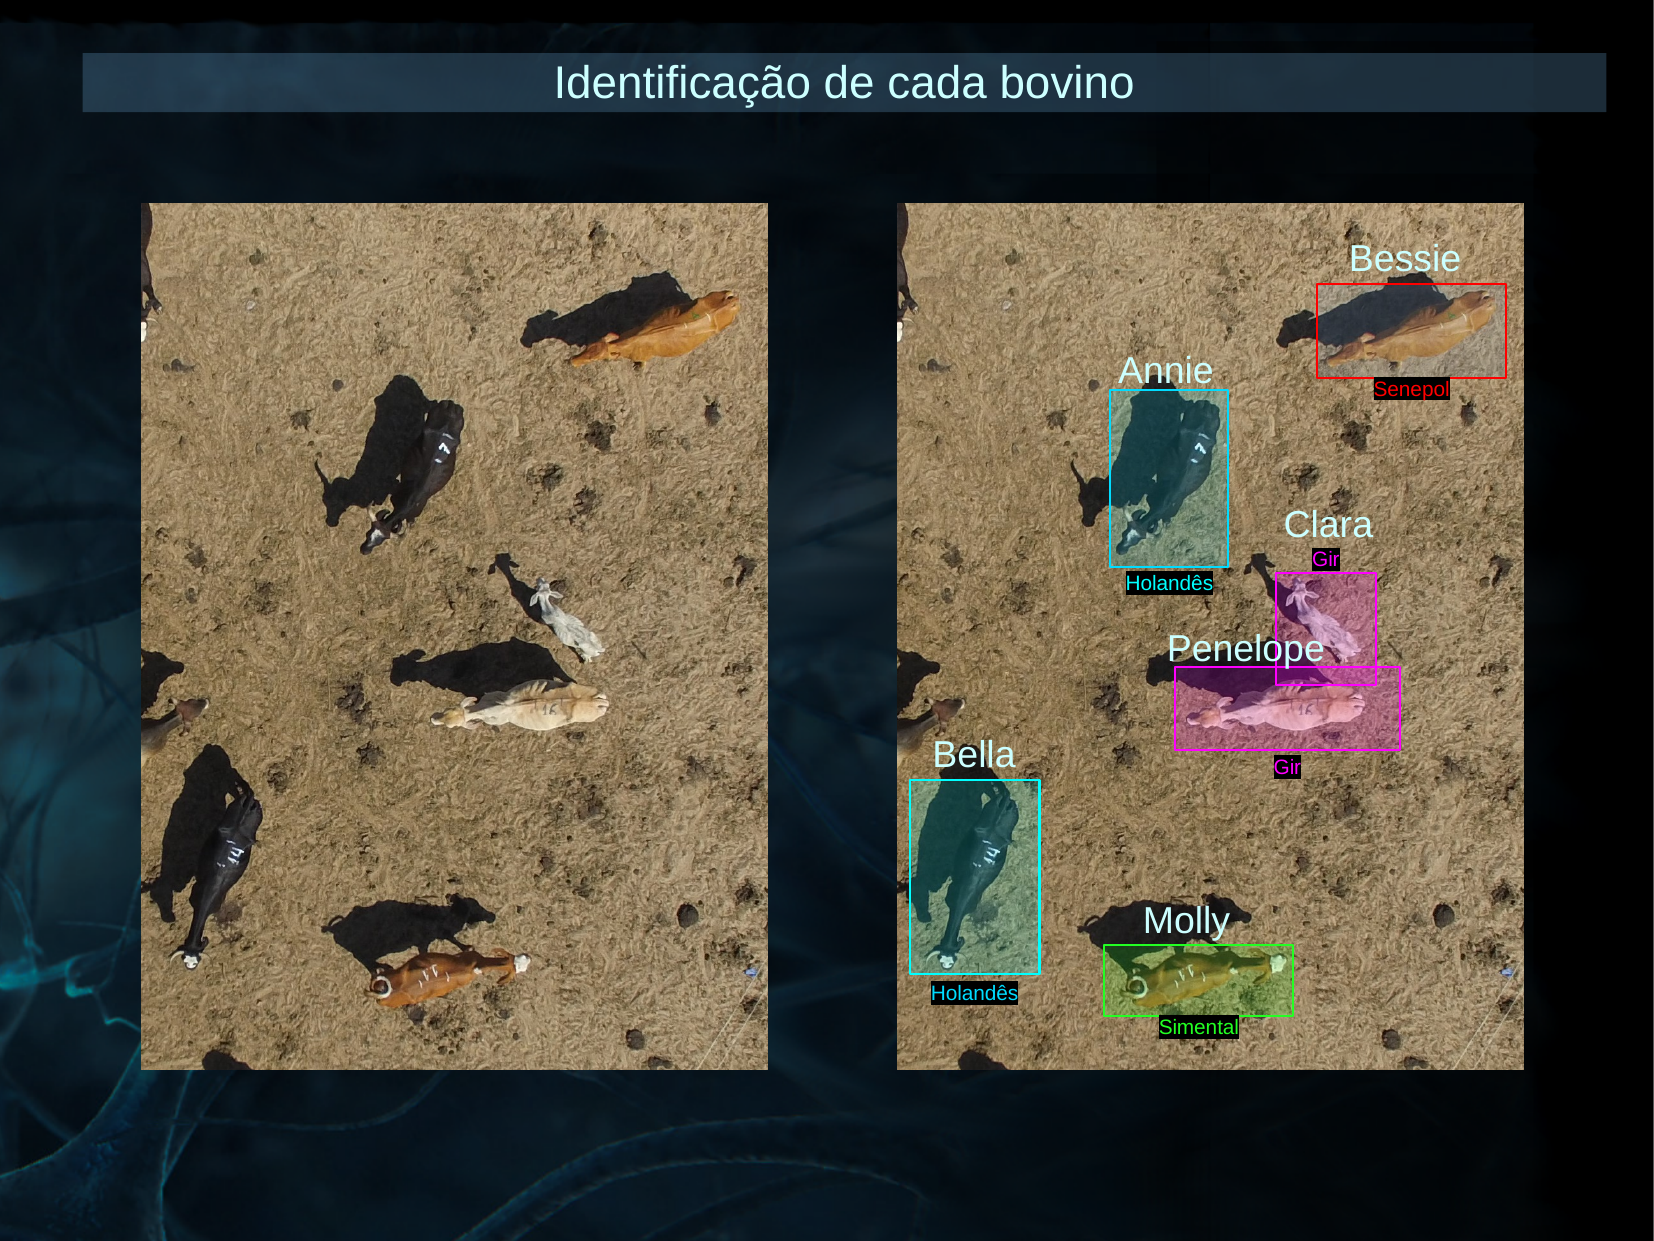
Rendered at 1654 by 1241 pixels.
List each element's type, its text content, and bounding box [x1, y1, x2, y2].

text_box Senepol [1317, 330, 1507, 379]
text_box Clara [1227, 496, 1430, 562]
text_box Bessie [1304, 230, 1507, 330]
text_box Molly [1085, 891, 1288, 957]
text_box Gir [1175, 667, 1400, 751]
picture [0, 0, 1654, 1241]
text_box Identificação de cada bovino [82, 53, 1607, 113]
text_box Simental [1104, 945, 1294, 1016]
text_box Holandês [1110, 400, 1229, 568]
text_box Annie [1103, 342, 1229, 400]
text_box Holandês [909, 792, 1040, 974]
text_box Gir [1275, 572, 1377, 686]
text_box Bella [873, 726, 1075, 792]
text_box Penelope [1144, 620, 1347, 686]
